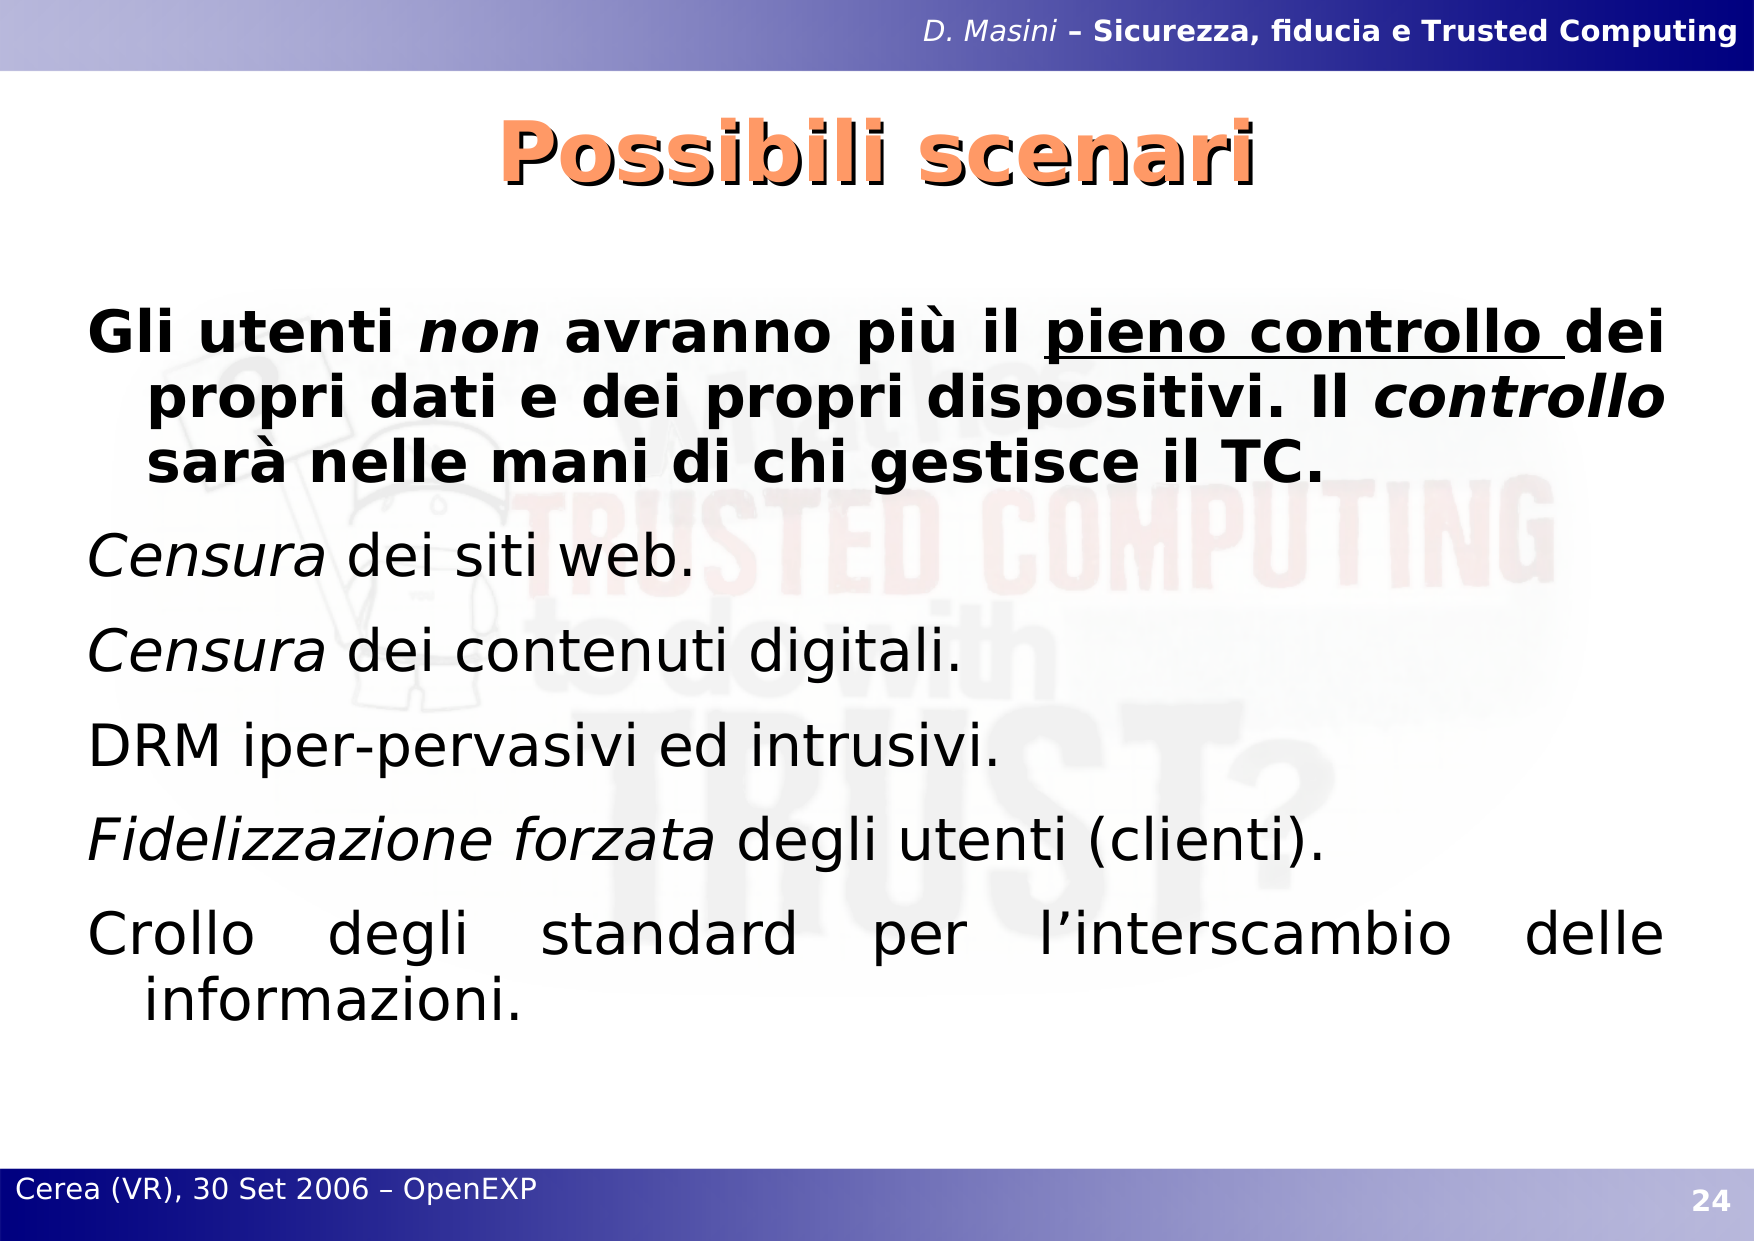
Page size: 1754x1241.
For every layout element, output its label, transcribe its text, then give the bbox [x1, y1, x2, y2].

text_box Cerea (VR), 30 Set 2006 – OpenEXP [0, 1175, 1314, 1234]
title Possibili scenari [87, 49, 1667, 257]
list Gli utenti non avranno più il pieno controllo dei propri dati e dei propri dispositivi. Il controllo sarà nelle mani di chi gestisce il TC. Censura dei siti web. Censura dei contenuti digitali. DRM iper-pervasivi ed intrusivi. Fidelizzazione forzata degli utenti (clienti). Crollo degli standard per l’interscambio delle informazioni. [87, 300, 1667, 1096]
text_box D. Masini – Sicurezza, fiducia e Trusted Computing [602, 7, 1754, 63]
picture [0, 0, 1754, 1241]
text_box <numero> [1641, 1185, 1732, 1223]
